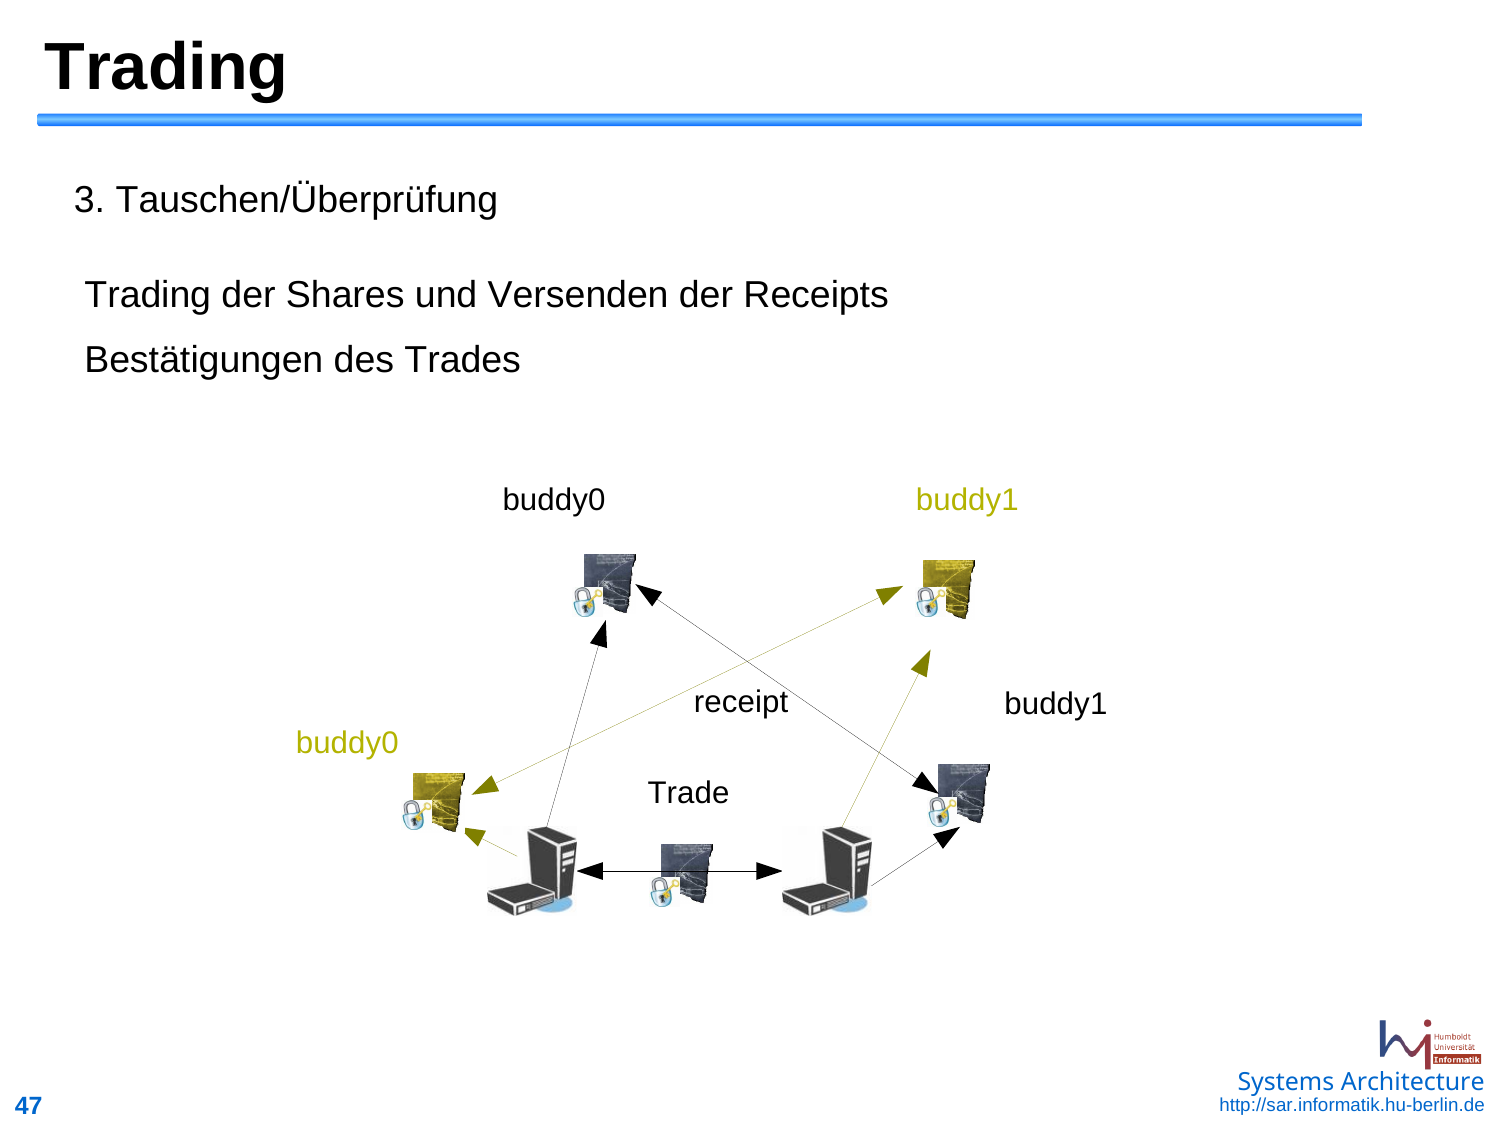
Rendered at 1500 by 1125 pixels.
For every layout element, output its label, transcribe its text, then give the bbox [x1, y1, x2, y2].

picture [487, 826, 577, 916]
text_box Trading der Shares und Versenden der Receipts [59, 265, 914, 323]
text_box buddy0 [280, 718, 414, 768]
text_box buddy1 [989, 679, 1123, 729]
title Trading [29, 20, 1500, 114]
picture [572, 554, 636, 617]
text_box Trade [633, 767, 754, 818]
picture [401, 773, 465, 833]
picture [782, 826, 872, 916]
text_box Bestätigungen des Trades [59, 331, 546, 388]
text_box buddy0 [487, 474, 621, 525]
picture [915, 560, 975, 620]
picture [1376, 1016, 1483, 1071]
picture [649, 872, 713, 907]
text_box receipt [679, 676, 804, 727]
text_box buddy1 [901, 474, 1034, 525]
picture [661, 844, 713, 871]
picture [927, 764, 990, 827]
text_box 3. Tauschen/Überprüfung [59, 171, 524, 229]
